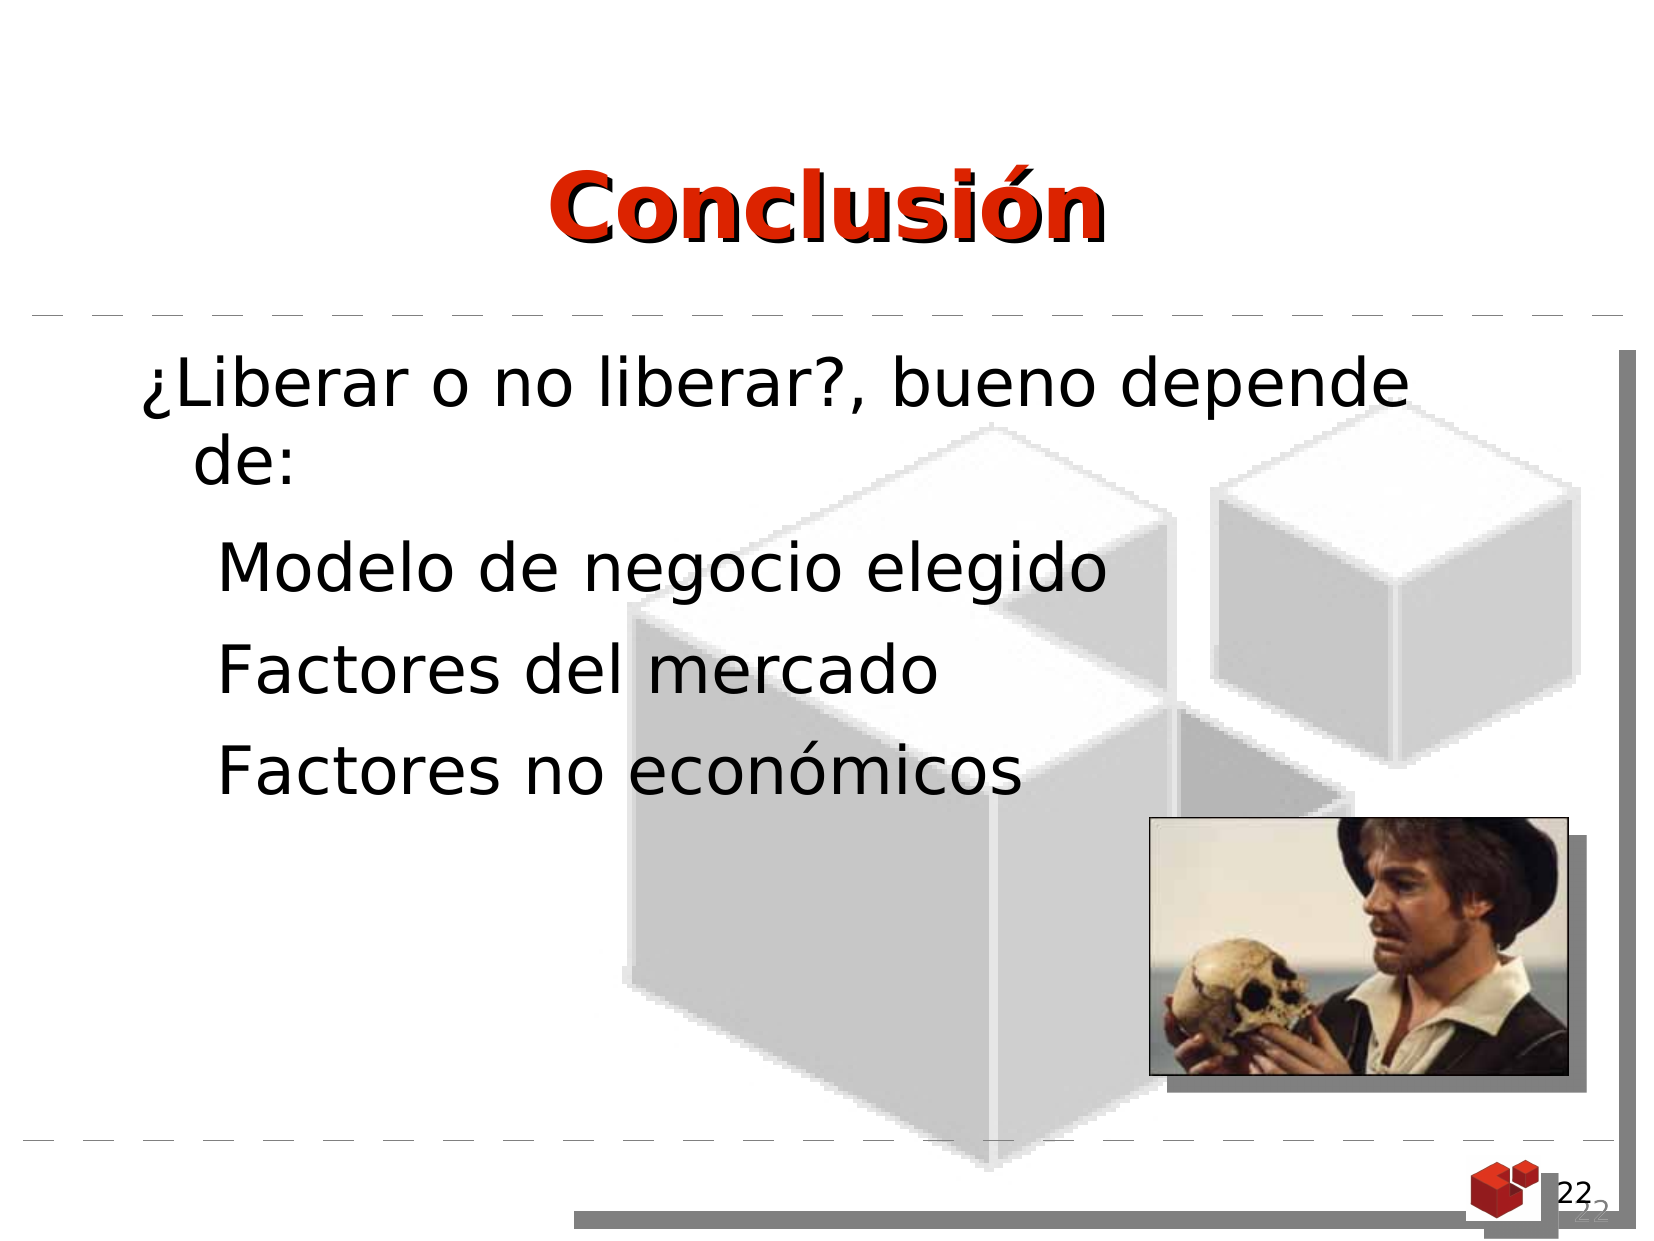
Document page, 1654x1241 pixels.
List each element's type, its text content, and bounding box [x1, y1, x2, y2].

picture [1559, 1184, 1569, 1199]
list ¿Liberar o no liberar?, bueno depende de: Modelo de negocio elegido Factores del mercado Factores no económicos [121, 344, 1534, 1127]
picture [557, 333, 1619, 1221]
title Conclusión [121, 102, 1534, 311]
